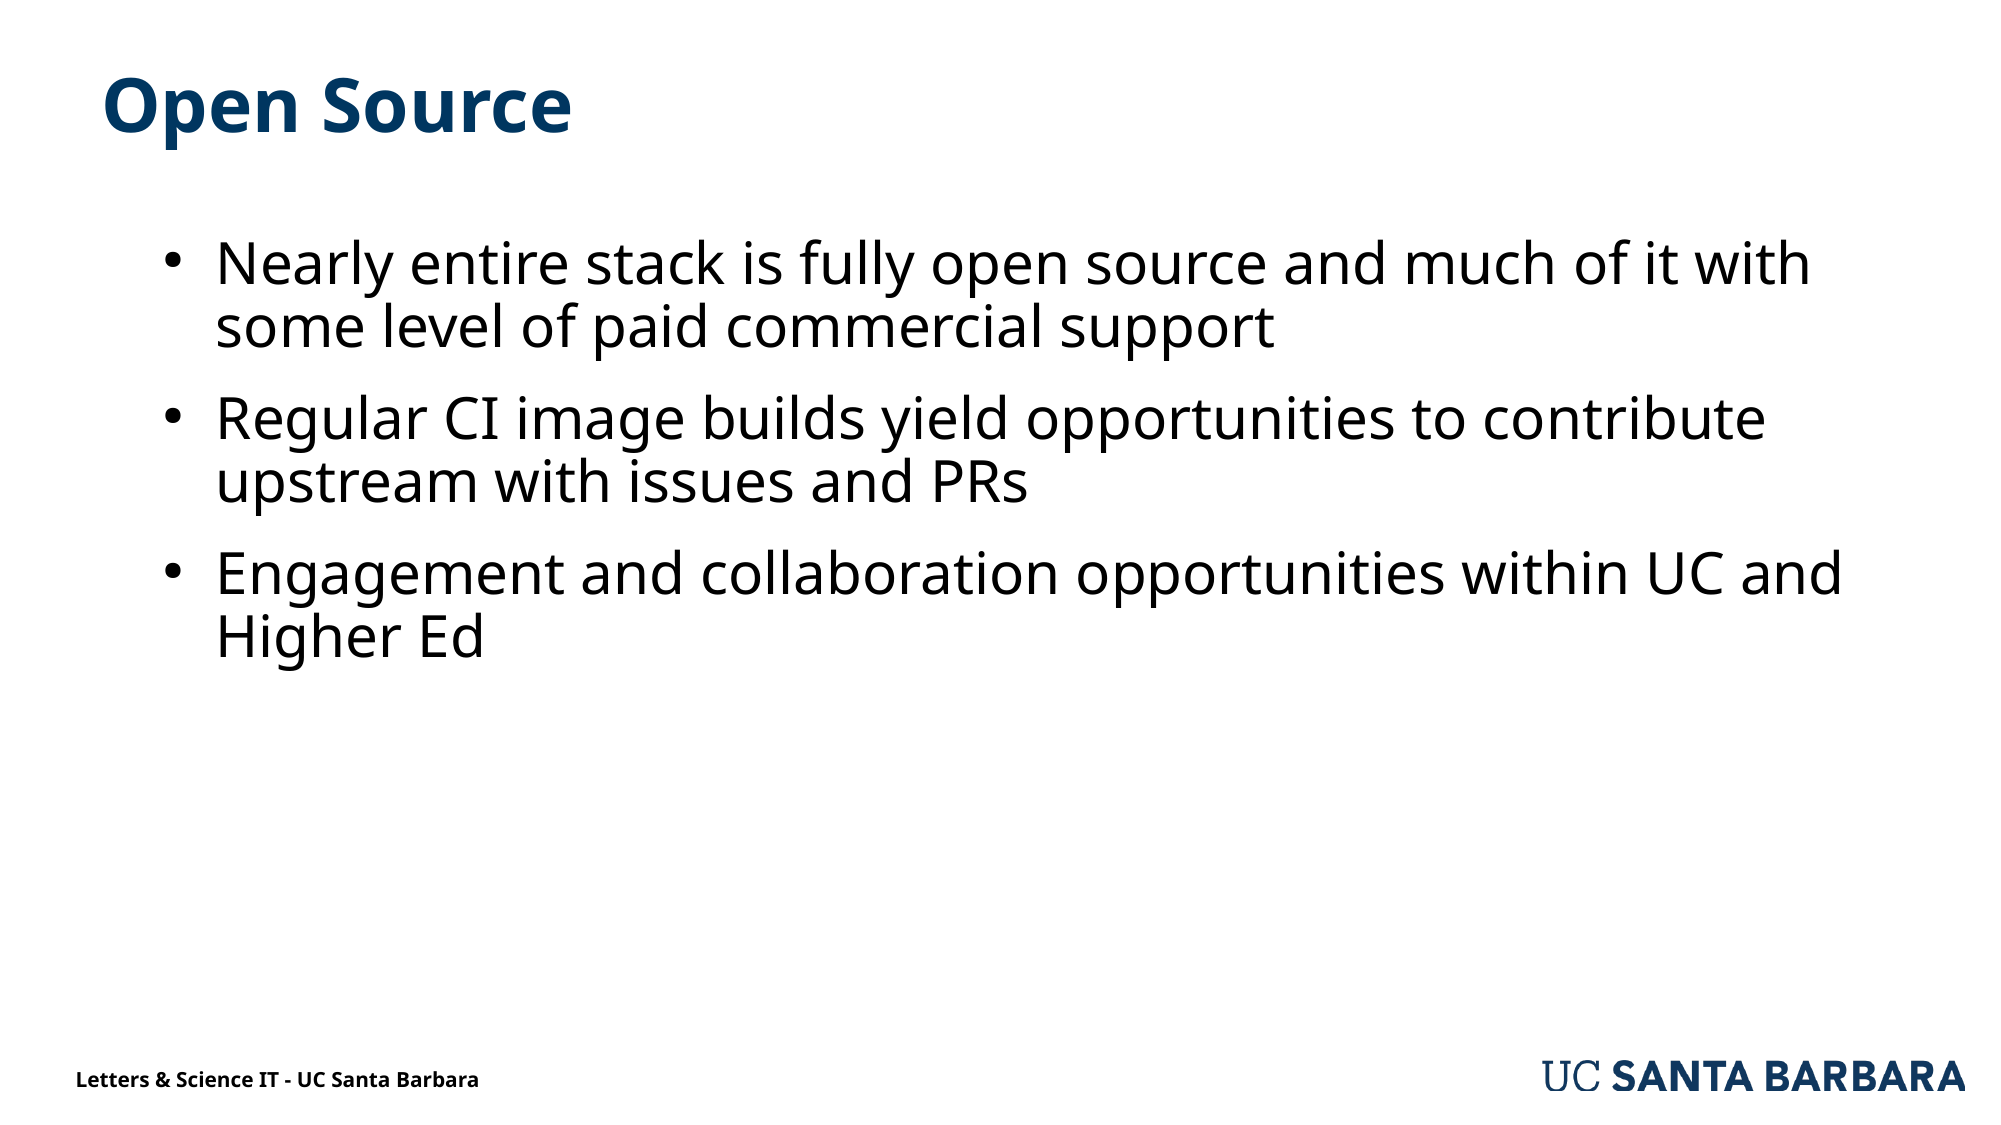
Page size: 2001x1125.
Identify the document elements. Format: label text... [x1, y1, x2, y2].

title Open Source [86, 59, 1914, 158]
list Nearly entire stack is fully open source and much of it with some level of paid commercial support Regular CI image builds yield opportunities to contribute upstream with issues and PRs Engagement and collaboration opportunities within UC and Higher Ed [129, 226, 1879, 941]
